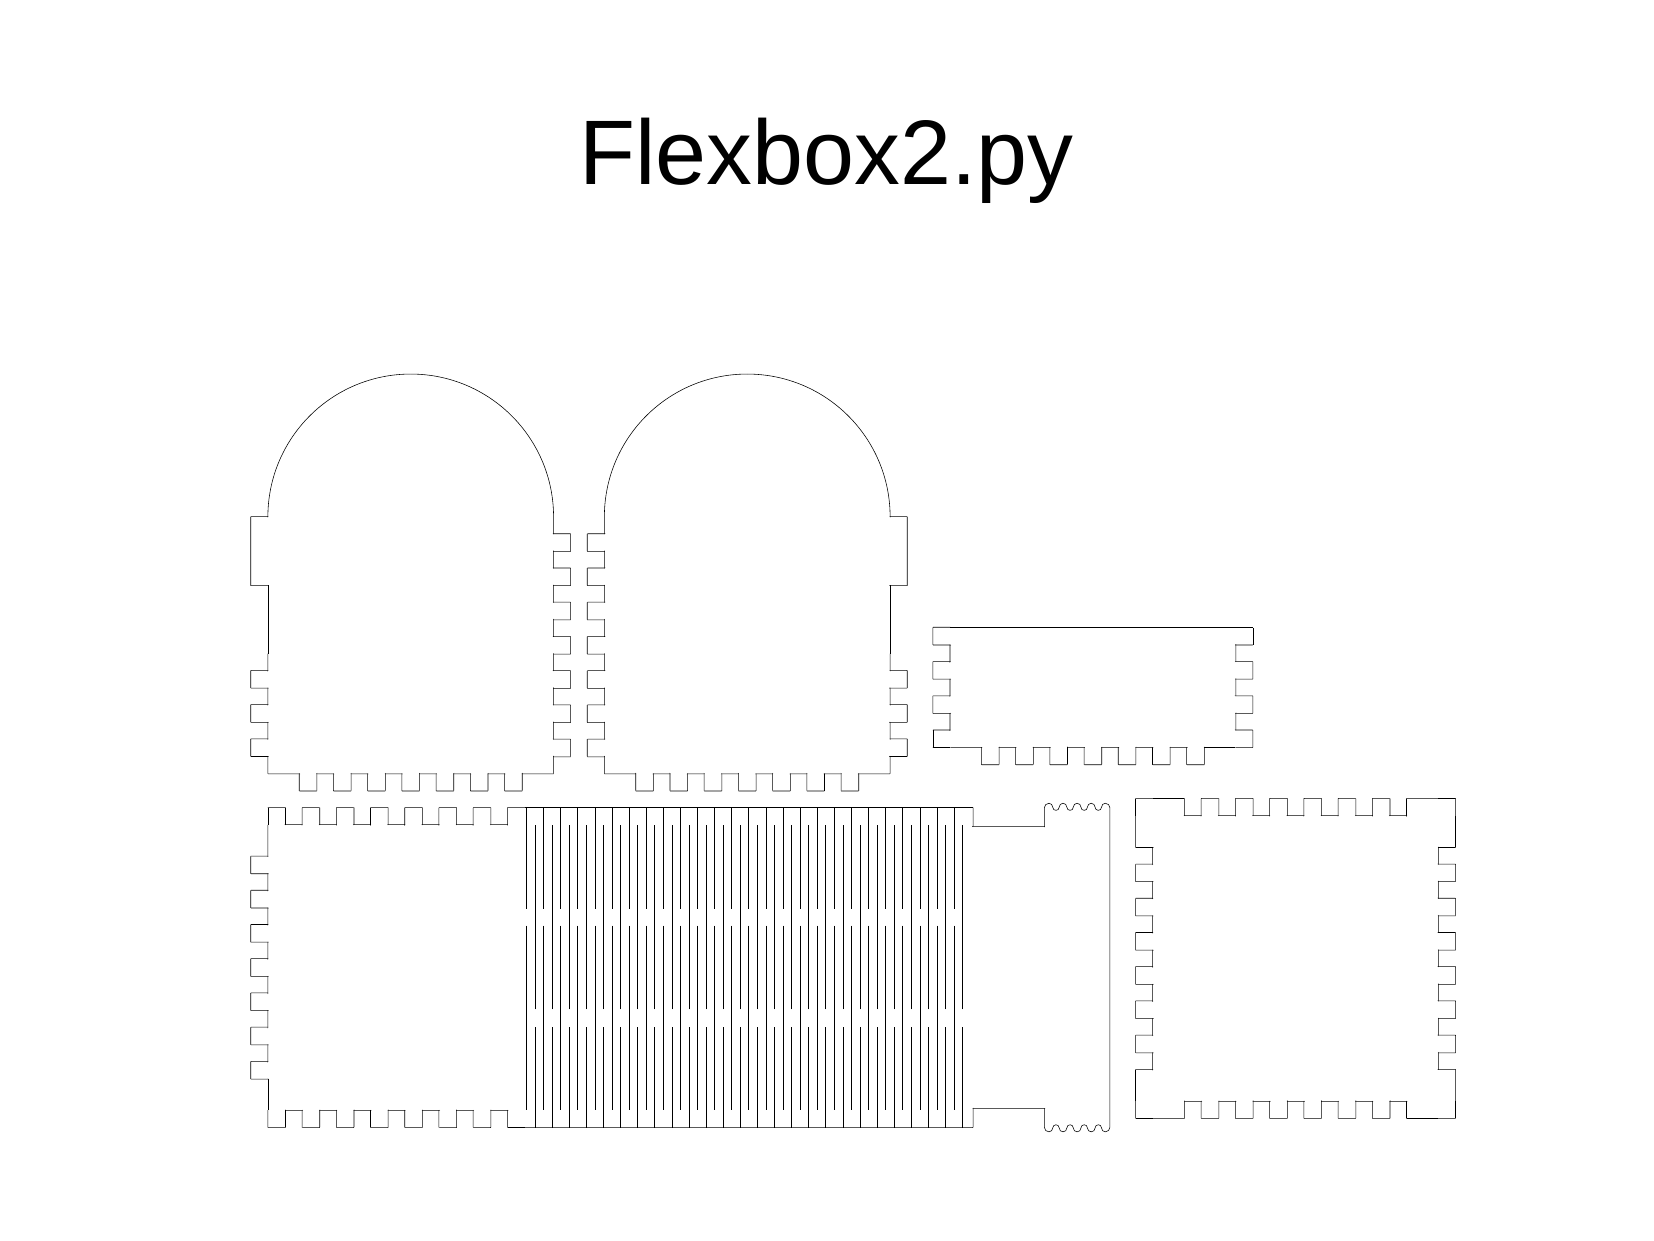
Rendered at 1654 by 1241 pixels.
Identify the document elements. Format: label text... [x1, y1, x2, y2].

picture [233, 257, 1481, 1145]
title Flexbox2.py [82, 49, 1571, 257]
